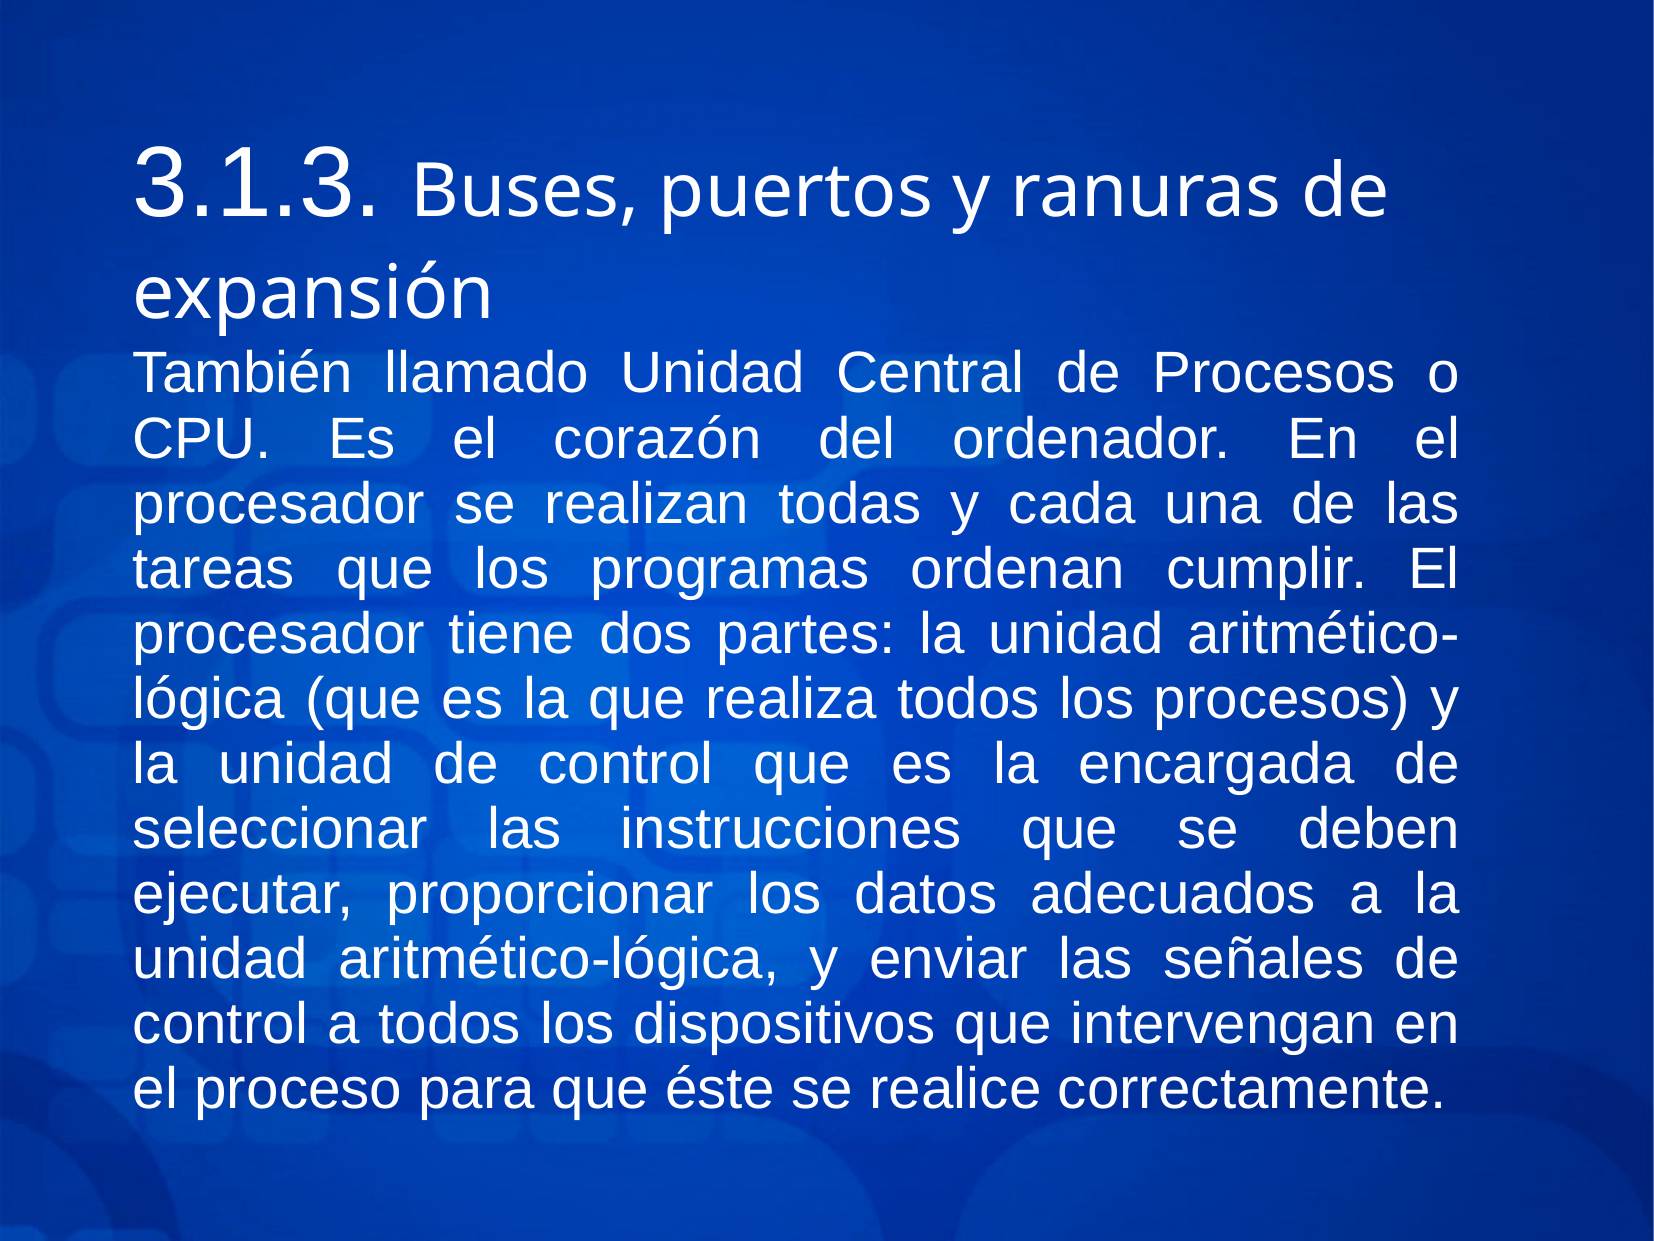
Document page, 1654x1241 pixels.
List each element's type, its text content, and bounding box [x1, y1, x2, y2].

text_box 3.1.3. Buses, puertos y ranuras de expansión También llamado Unidad Central de Procesos o CPU. Es el corazón del ordenador. En el procesador se realizan todas y cada una de las tareas que los programas ordenan cumplir. El procesador tiene dos partes: la unidad aritmético-lógica (que es la que realiza todos los procesos) y la unidad de control que es la encargada de seleccionar las instrucciones que se deben ejecutar, proporcionar los datos adecuados a la unidad aritmético-lógica, y enviar las señales de control a todos los dispositivos que intervengan en el proceso para que éste se realice correctamente. [118, 118, 1477, 1113]
picture [0, 0, 1654, 1241]
